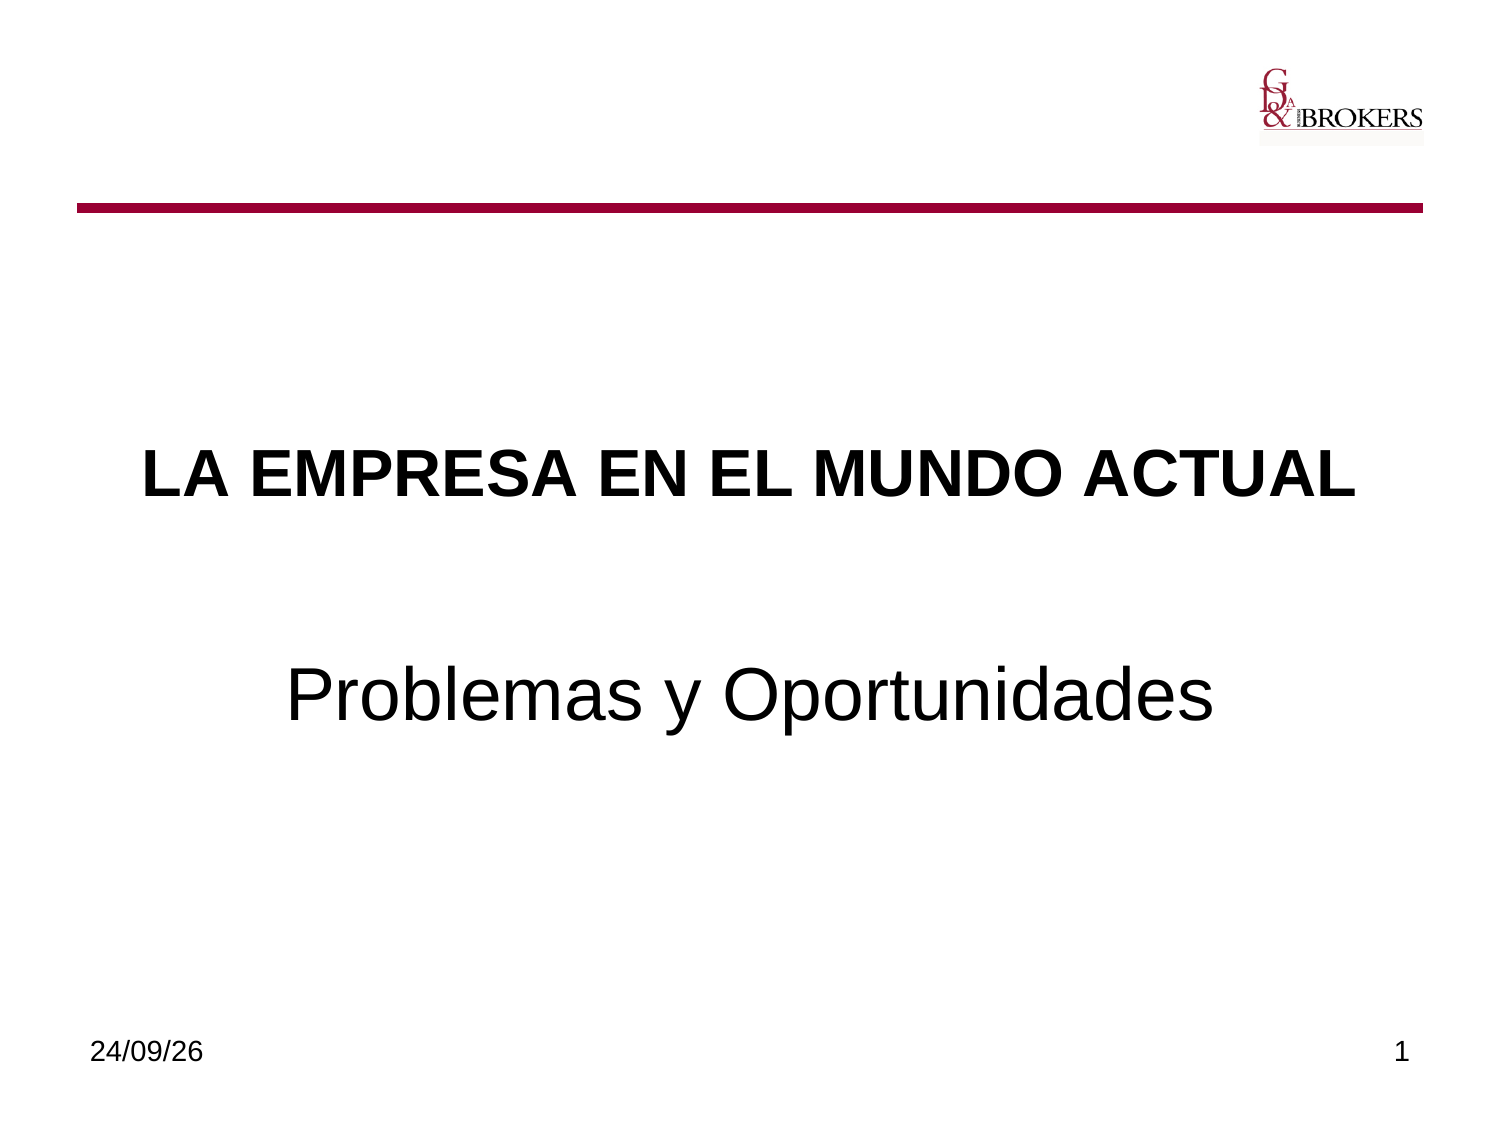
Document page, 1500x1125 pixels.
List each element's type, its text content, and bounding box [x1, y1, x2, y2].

title LA EMPRESA EN EL MUNDO ACTUAL [112, 349, 1388, 591]
subtitle Problemas y Oportunidades [225, 637, 1276, 926]
picture [1257, 66, 1424, 146]
